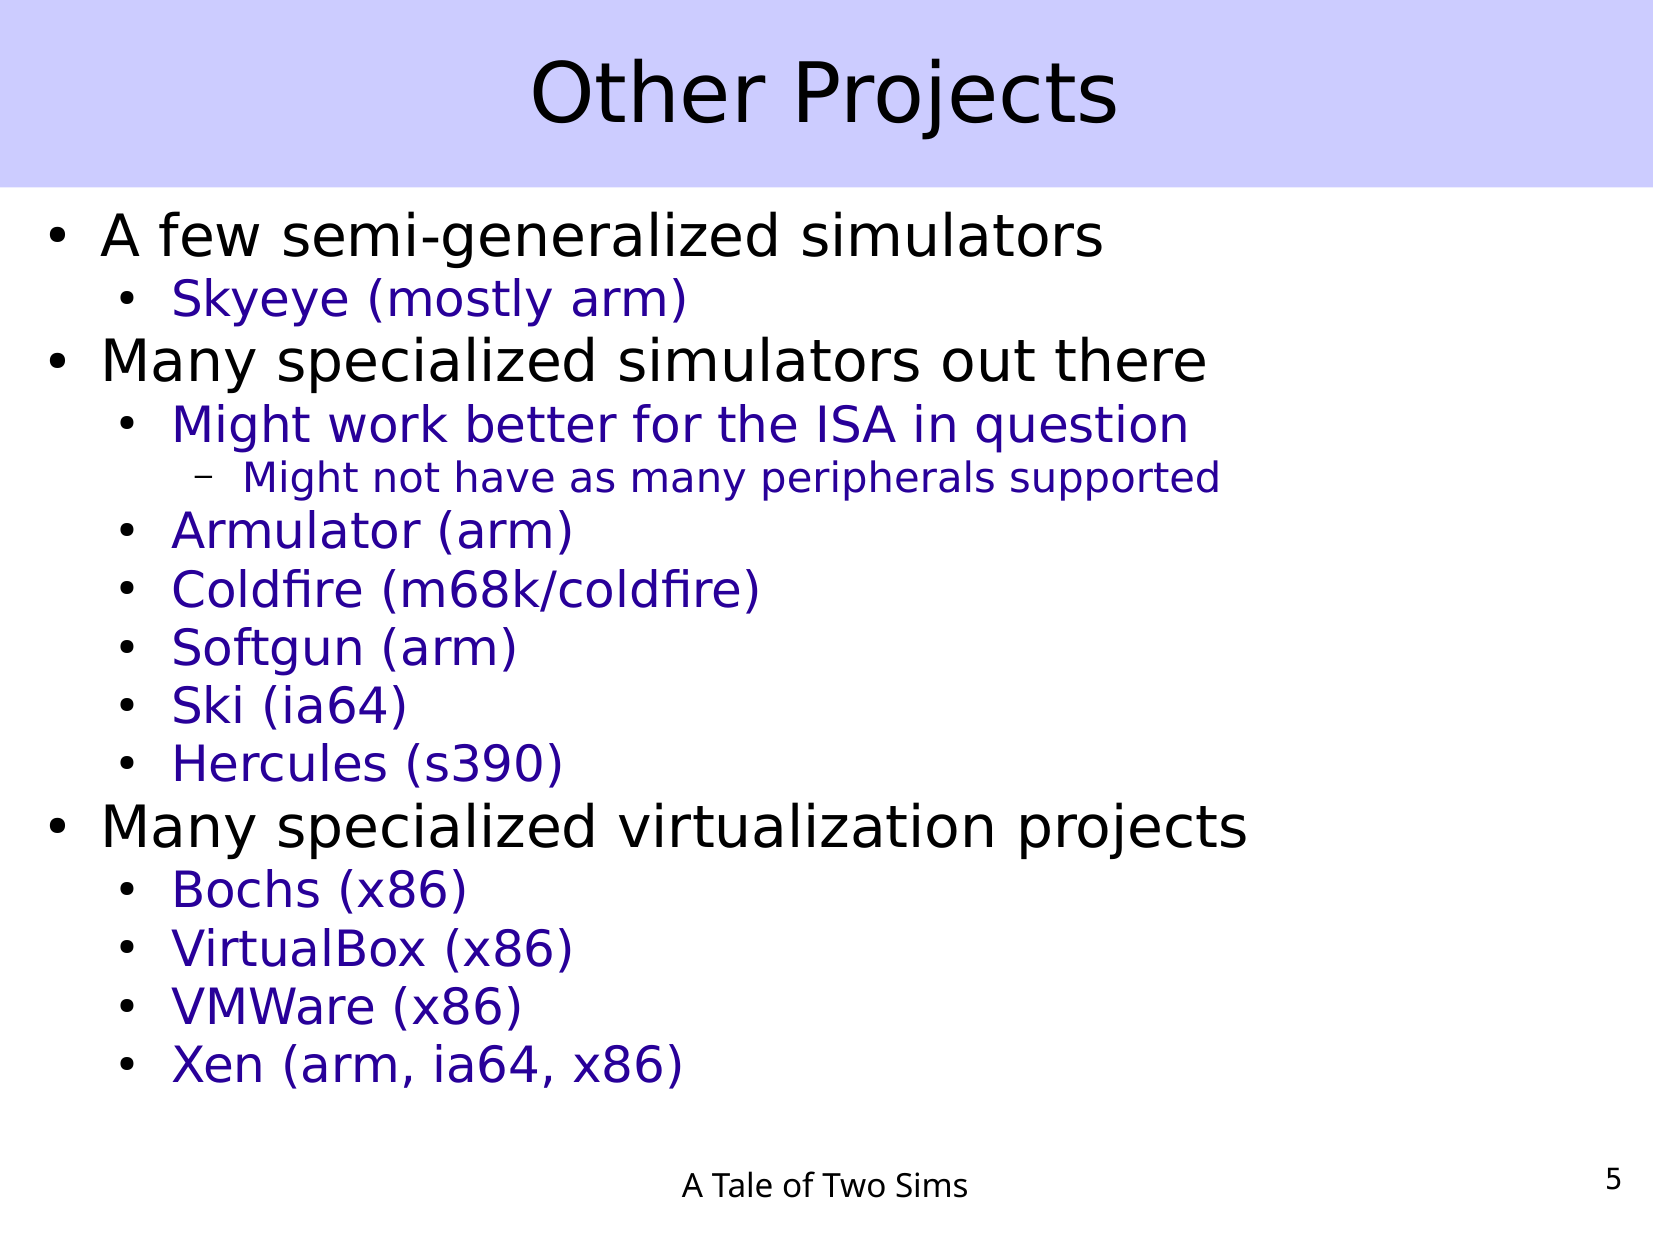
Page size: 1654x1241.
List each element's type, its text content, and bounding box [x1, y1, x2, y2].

title Other Projects [0, 0, 1651, 188]
list A few semi-generalized simulators Skyeye (mostly arm) Many specialized simulators out there Might work better for the ISA in question Might not have as many peripherals supported Armulator (arm) Coldfire (m68k/coldfire) Softgun (arm) Ski (ia64) Hercules (s390) Many specialized virtualization projects Bochs (x86) VirtualBox (x86) VMWare (x86) Xen (arm, ia64, x86) [29, 201, 1620, 1151]
